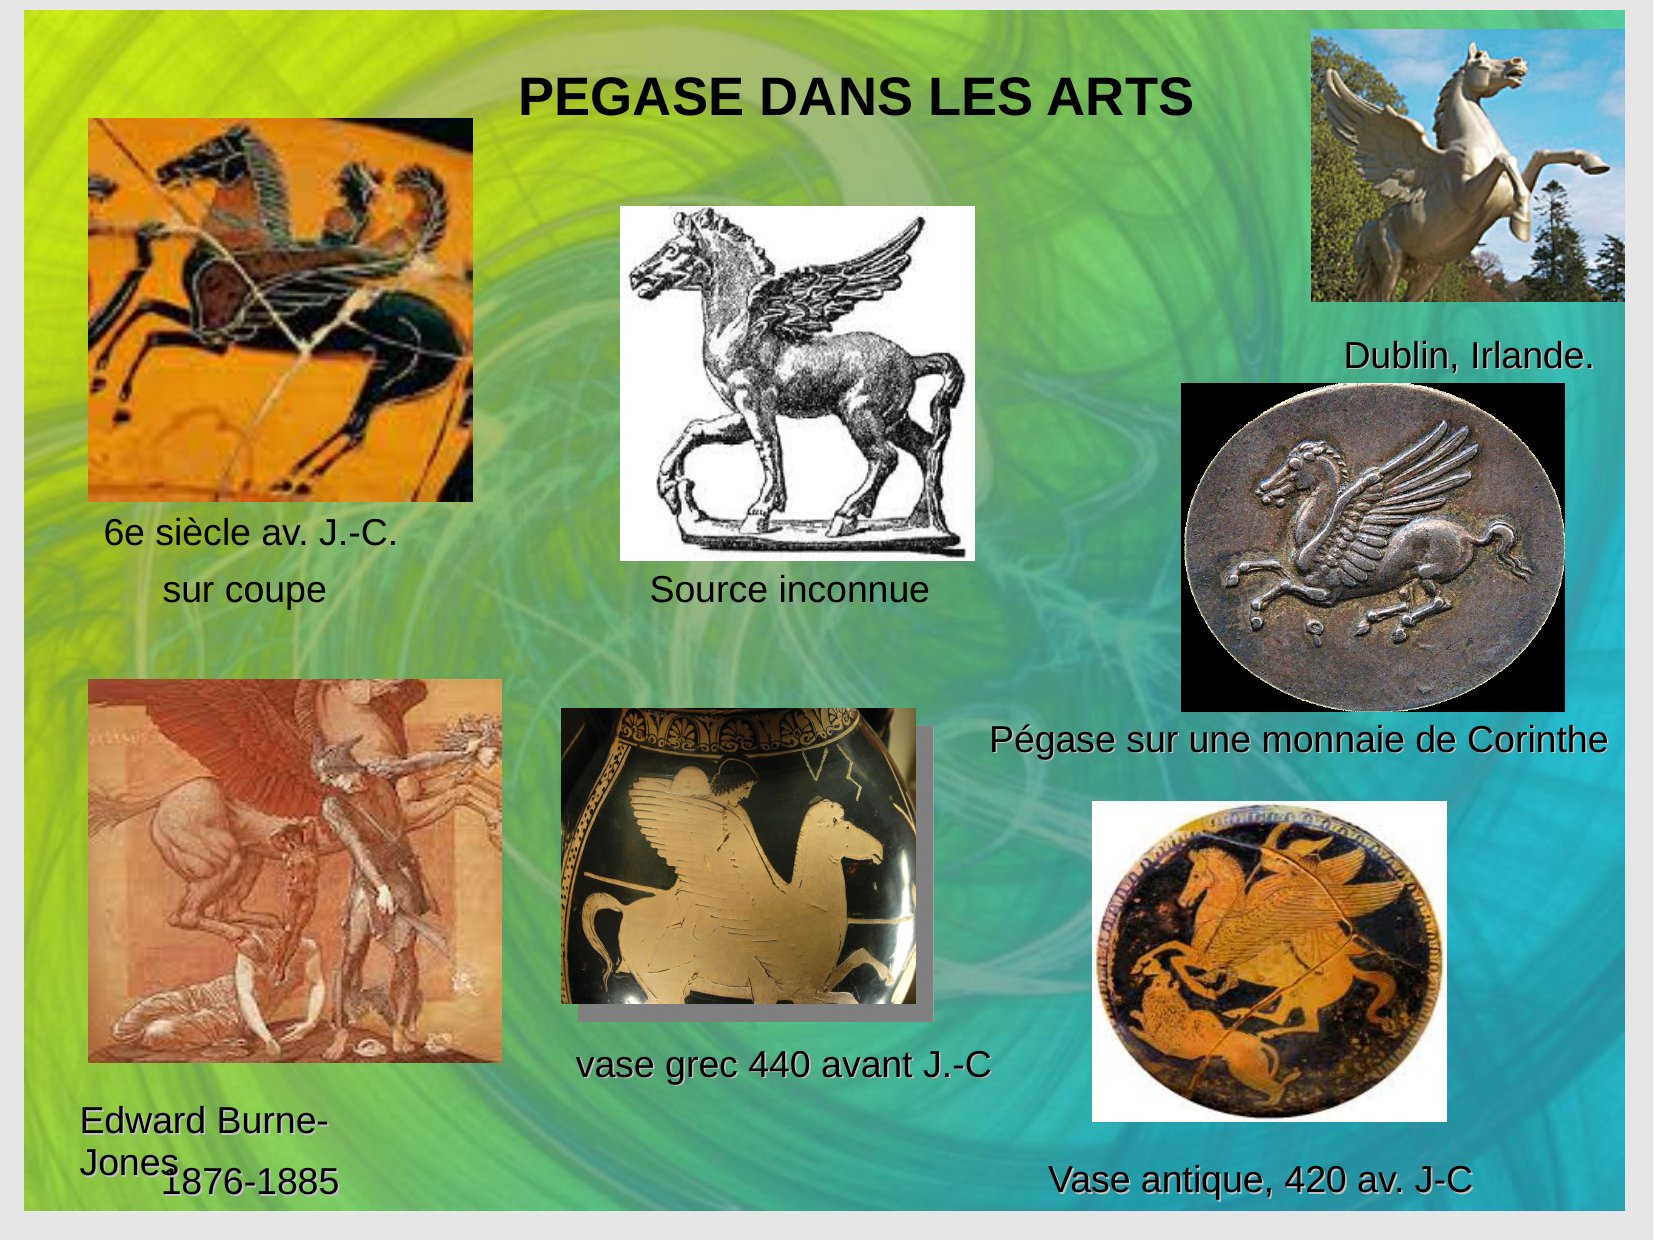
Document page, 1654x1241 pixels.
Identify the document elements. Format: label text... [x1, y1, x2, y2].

text_box 1876-1885 [146, 1153, 355, 1211]
text_box PEGASE DANS LES ARTS [503, 59, 1211, 136]
text_box Edward Burne-Jones [64, 1092, 443, 1150]
text_box vase grec 440 avant J.-C [561, 1035, 1007, 1093]
picture [24, 10, 1625, 1211]
text_box Vase antique, 420 av. J-C [1033, 1151, 1565, 1211]
text_box sur coupe [147, 561, 384, 618]
text_box Source inconnue [634, 561, 945, 618]
text_box Pégase sur une monnaie de Corinthe [974, 710, 1624, 768]
text_box 6e siècle av. J.-C. [88, 504, 414, 591]
text_box Dublin, Irlande. [1328, 326, 1610, 384]
